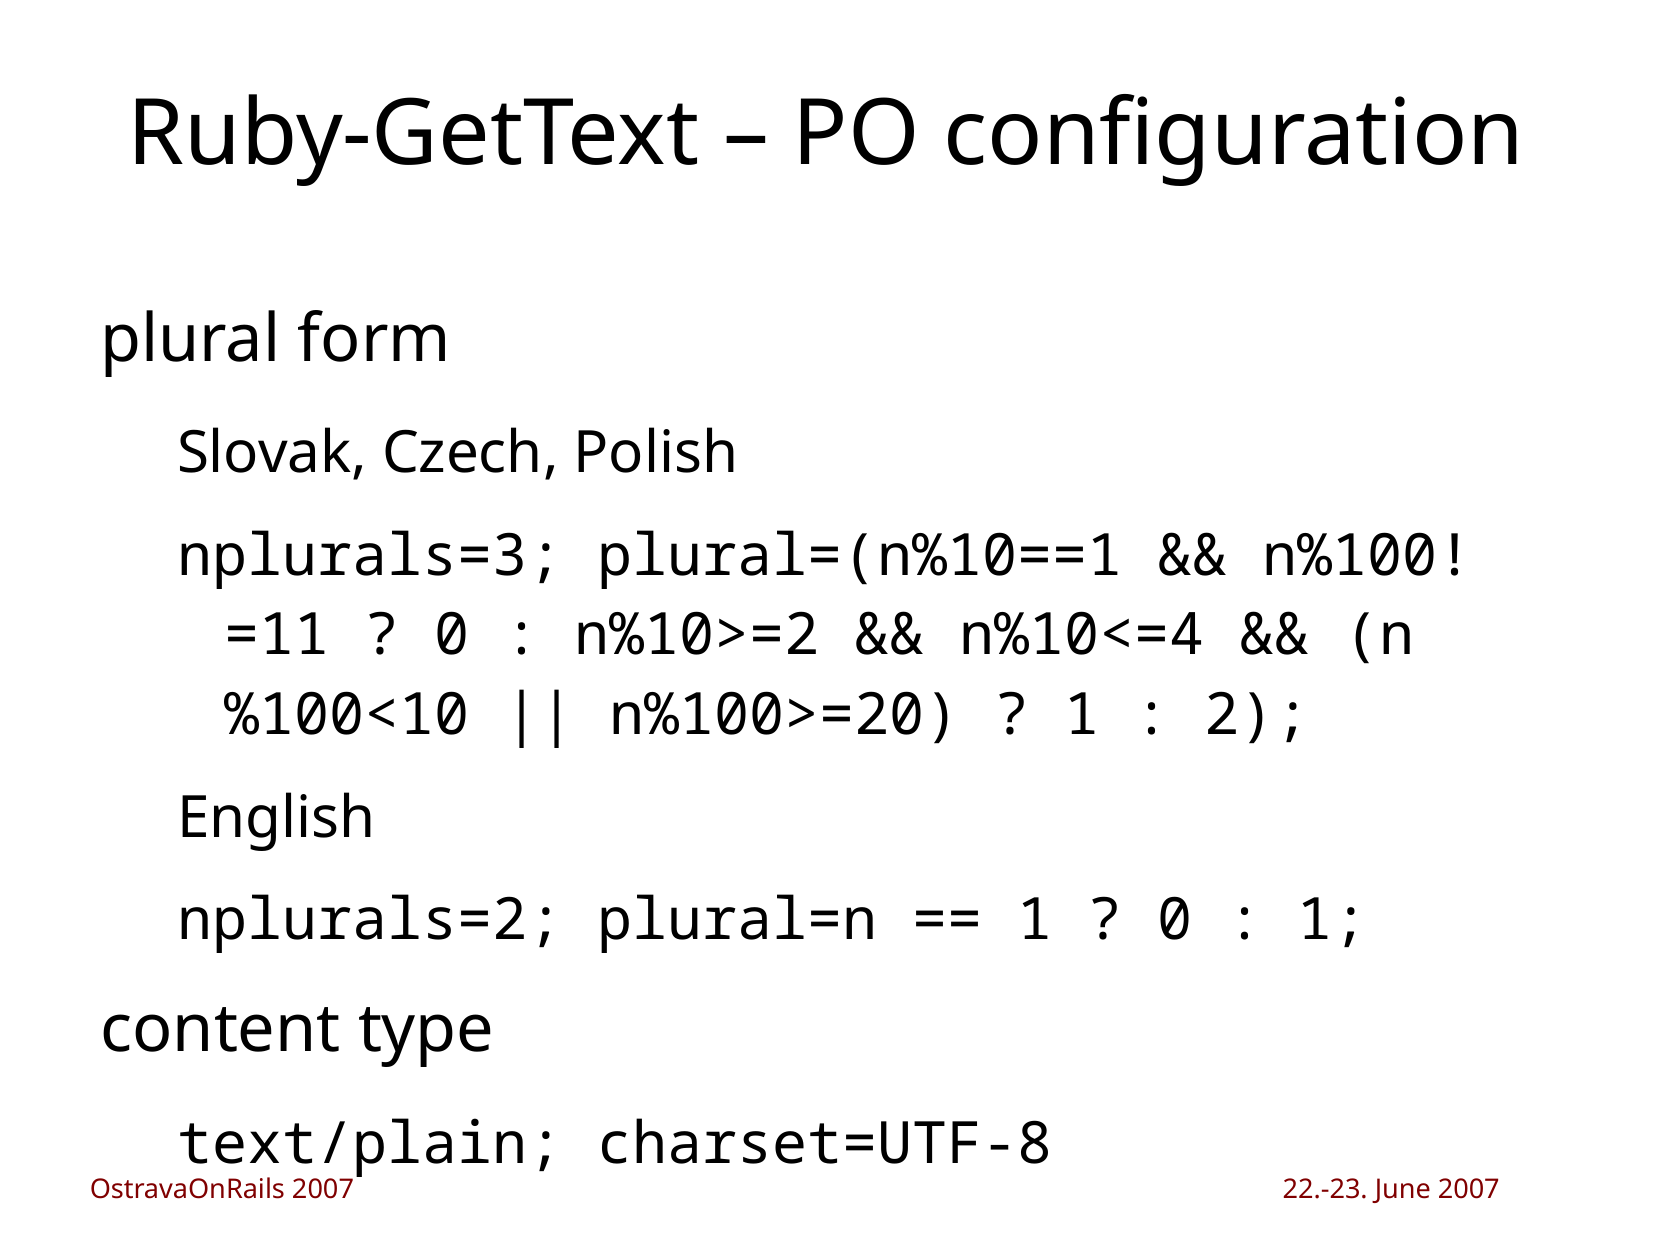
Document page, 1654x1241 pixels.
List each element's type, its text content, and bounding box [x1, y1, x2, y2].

title Ruby-GetText – PO configuration [82, 33, 1571, 226]
list plural form Slovak, Czech, Polish nplurals=3; plural=(n%10==1 && n%100!=11 ? 0 : n%10>=2 && n%10<=4 && (n%100<10 || n%100>=20) ? 1 : 2); English nplurals=2; plural=n == 1 ? 0 : 1; content type text/plain; charset=UTF-8 [82, 290, 1571, 1163]
